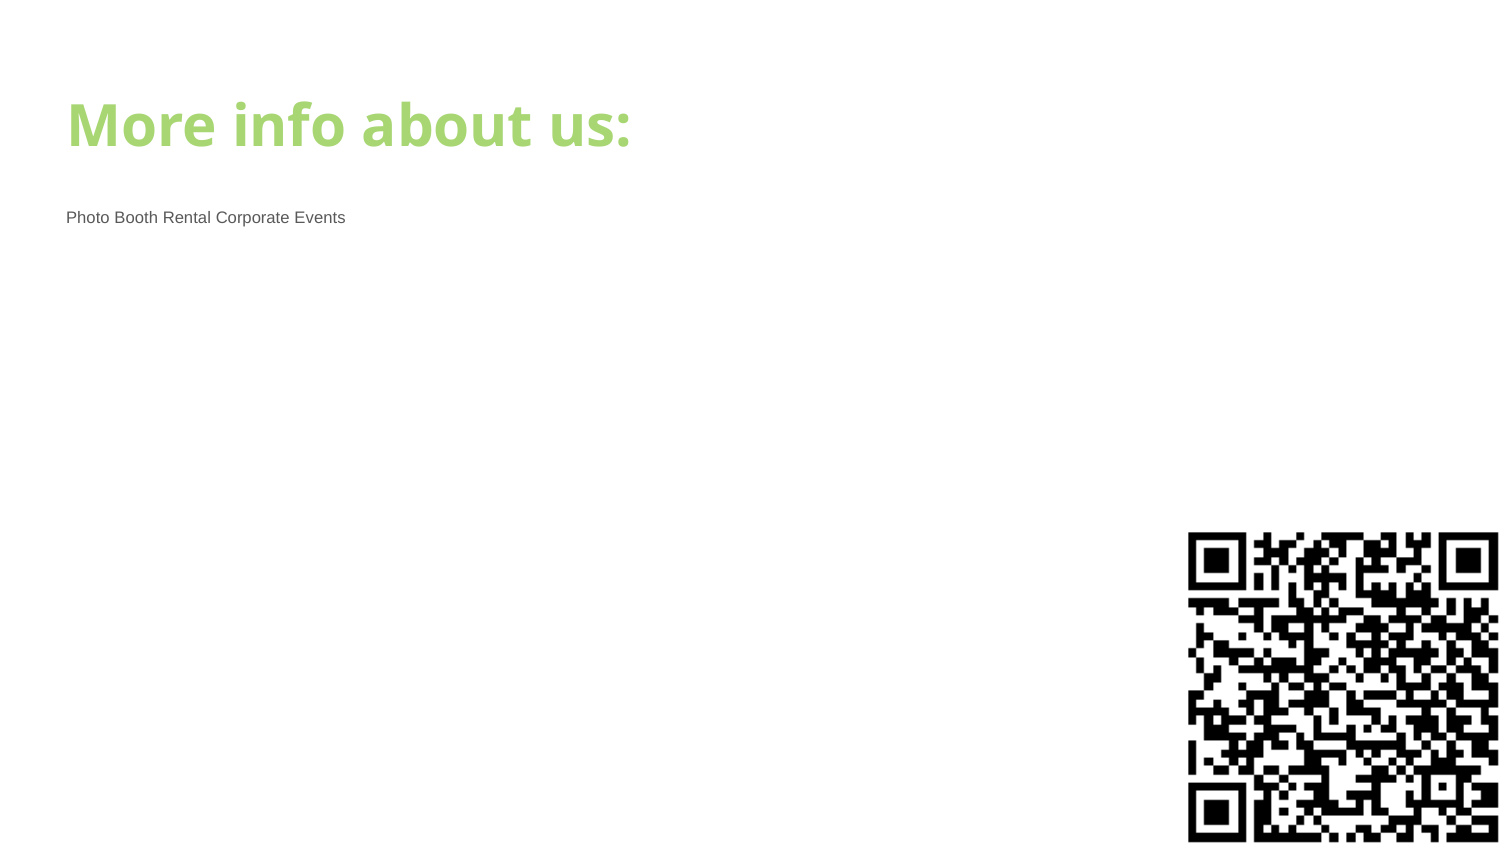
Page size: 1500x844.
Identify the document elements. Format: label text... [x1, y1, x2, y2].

title More info about us: [51, 72, 1449, 167]
list Photo Booth Rental Corporate Events [51, 189, 1449, 750]
picture [1187, 531, 1500, 844]
